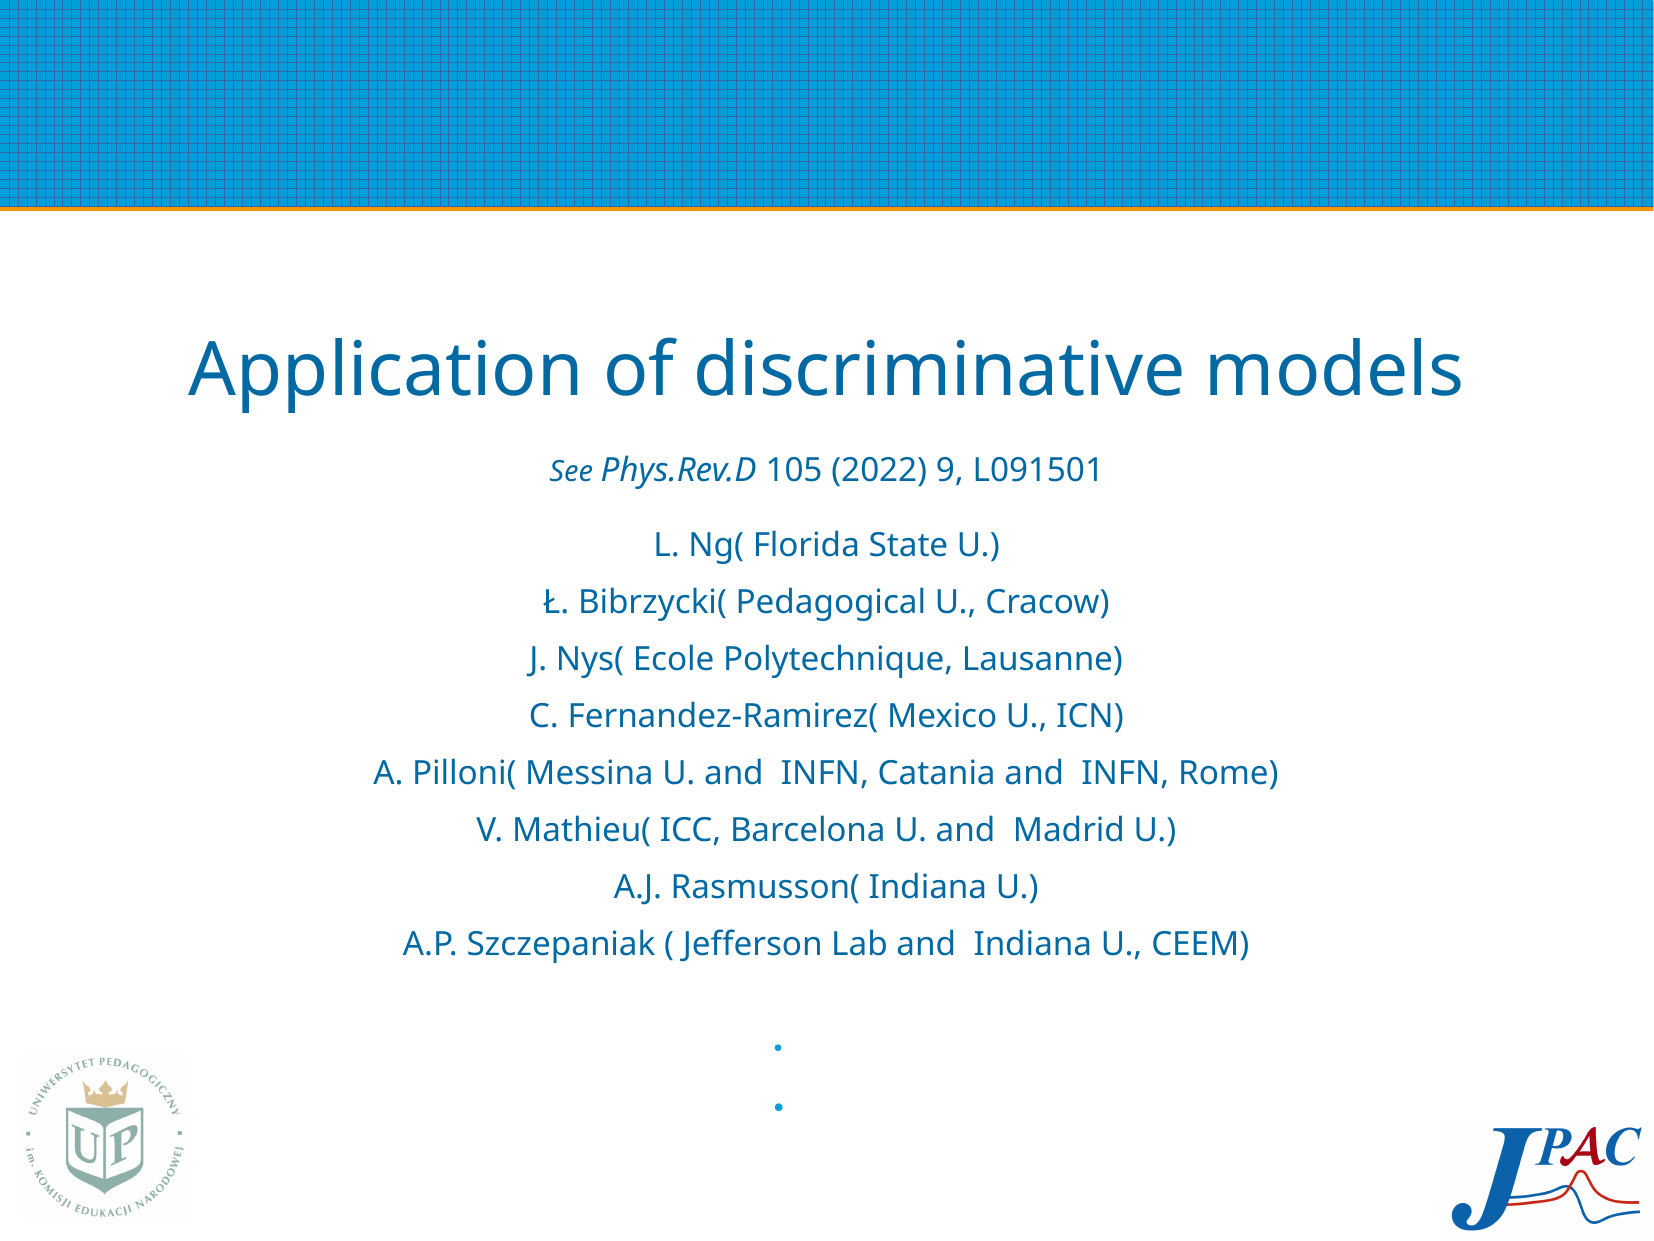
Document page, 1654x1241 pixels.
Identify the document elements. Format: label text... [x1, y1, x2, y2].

picture [21, 1053, 188, 1221]
list Application of discriminative models See Phys.Rev.D 105 (2022) 9, L091501 L. Ng( Florida State U.) Ł. Bibrzycki( Pedagogical U., Cracow) J. Nys( Ecole Polytechnique, Lausanne) C. Fernandez-Ramirez( Mexico U., ICN) A. Pilloni( Messina U. and INFN, Catania and INFN, Rome) V. Mathieu( ICC, Barcelona U. and Madrid U.) A.J. Rasmusson( Indiana U.) A.P. Szczepaniak ( Jefferson Lab and Indiana U., CEEM) [88, 314, 1565, 1083]
picture [1440, 1121, 1654, 1241]
